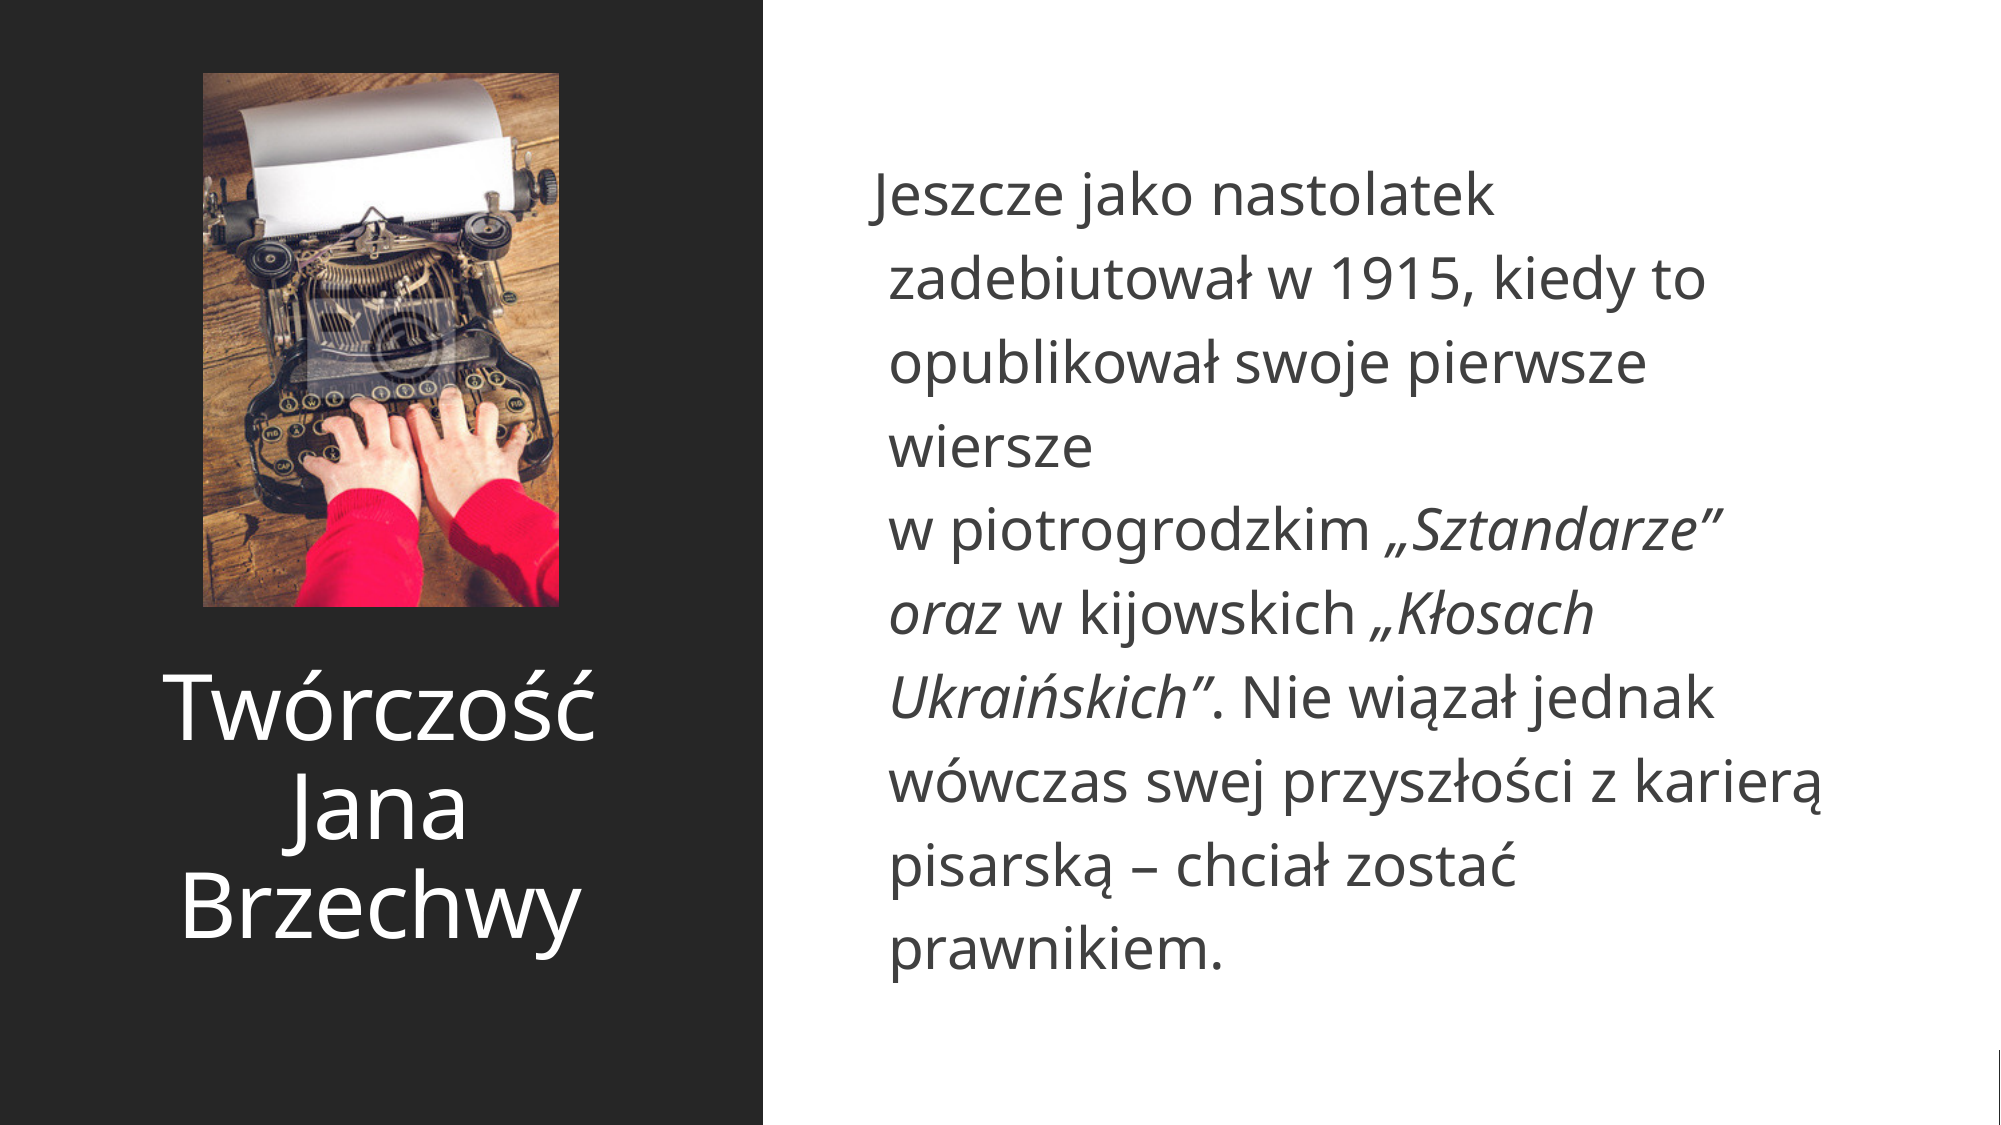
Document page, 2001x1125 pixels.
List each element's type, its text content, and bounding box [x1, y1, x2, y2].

text_box [0, 0, 1999, 1125]
title Twórczość Jana Brzechwy [80, 99, 679, 1026]
picture [203, 73, 559, 607]
list Jeszcze jako nastolatek zadebiutował w 1915, kiedy to opublikował swoje pierwsze wiersze w piotrogrodzkim „Sztandarze” oraz w kijowskich „Kłosach Ukraińskich”. Nie wiązał jednak wówczas swej przyszłości z karierą pisarską – chciał zostać prawnikiem. [858, 99, 1831, 1026]
